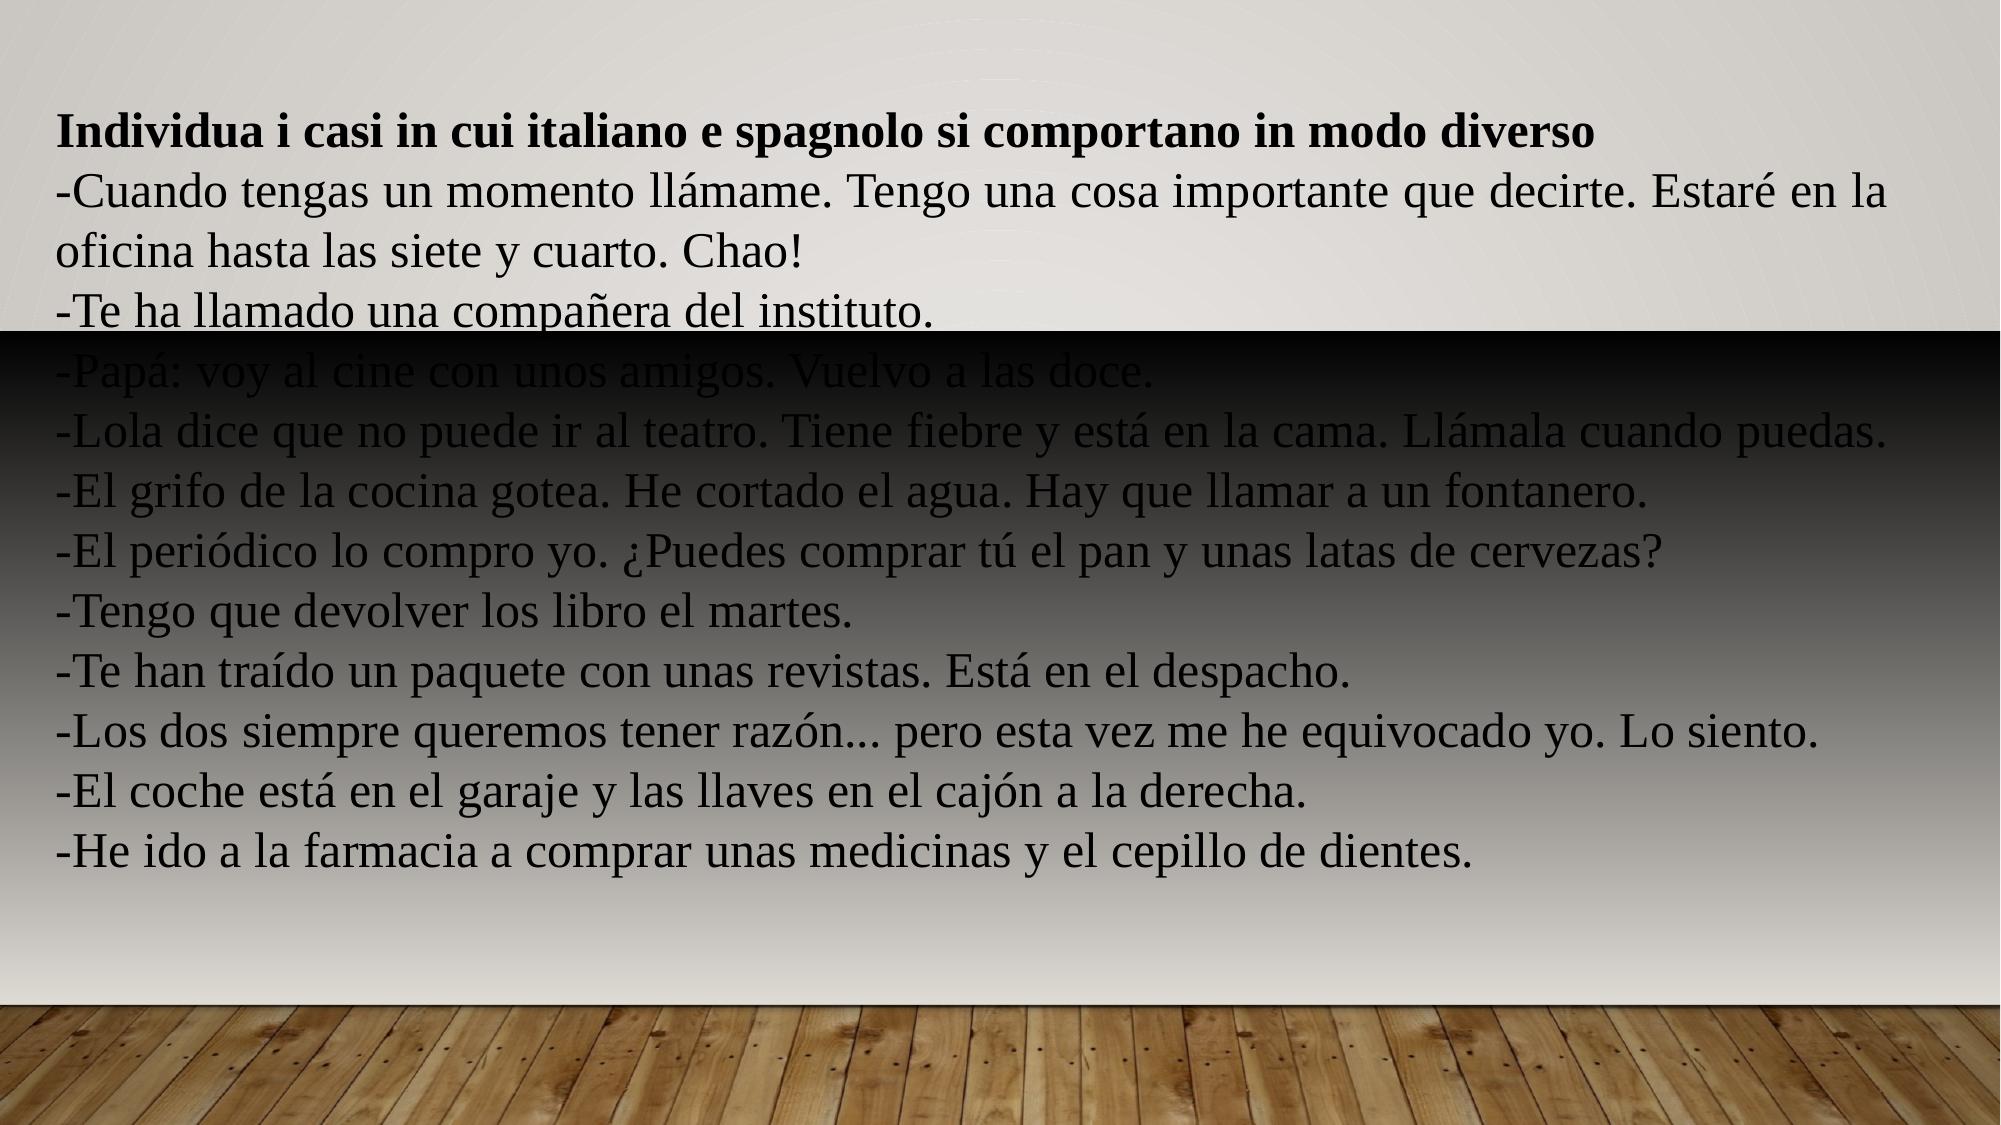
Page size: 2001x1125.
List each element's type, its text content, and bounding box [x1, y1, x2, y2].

text_box Individua i casi in cui italiano e spagnolo si comportano in modo diverso -Cuando tengas un momento llámame. Tengo una cosa importante que decirte. Estaré en la oficina hasta las siete y cuarto. Chao! -Te ha llamado una compañera del instituto. -Papá: voy al cine con unos amigos. Vuelvo a las doce. -Lola dice que no puede ir al teatro. Tiene fiebre y está en la cama. Llámala cuando puedas. -El grifo de la cocina gotea. He cortado el agua. Hay que llamar a un fontanero. -El periódico lo compro yo. ¿Puedes comprar tú el pan y unas latas de cervezas? -Tengo que devolver los libro el martes. -Te han traído un paquete con unas revistas. Está en el despacho. -Los dos siempre queremos tener razón... pero esta vez me he equivocado yo. Lo siento. -El coche está en el garaje y las llaves en el cajón a la derecha. -He ido a la farmacia a comprar unas medicinas y el cepillo de dientes. [40, 89, 1926, 893]
